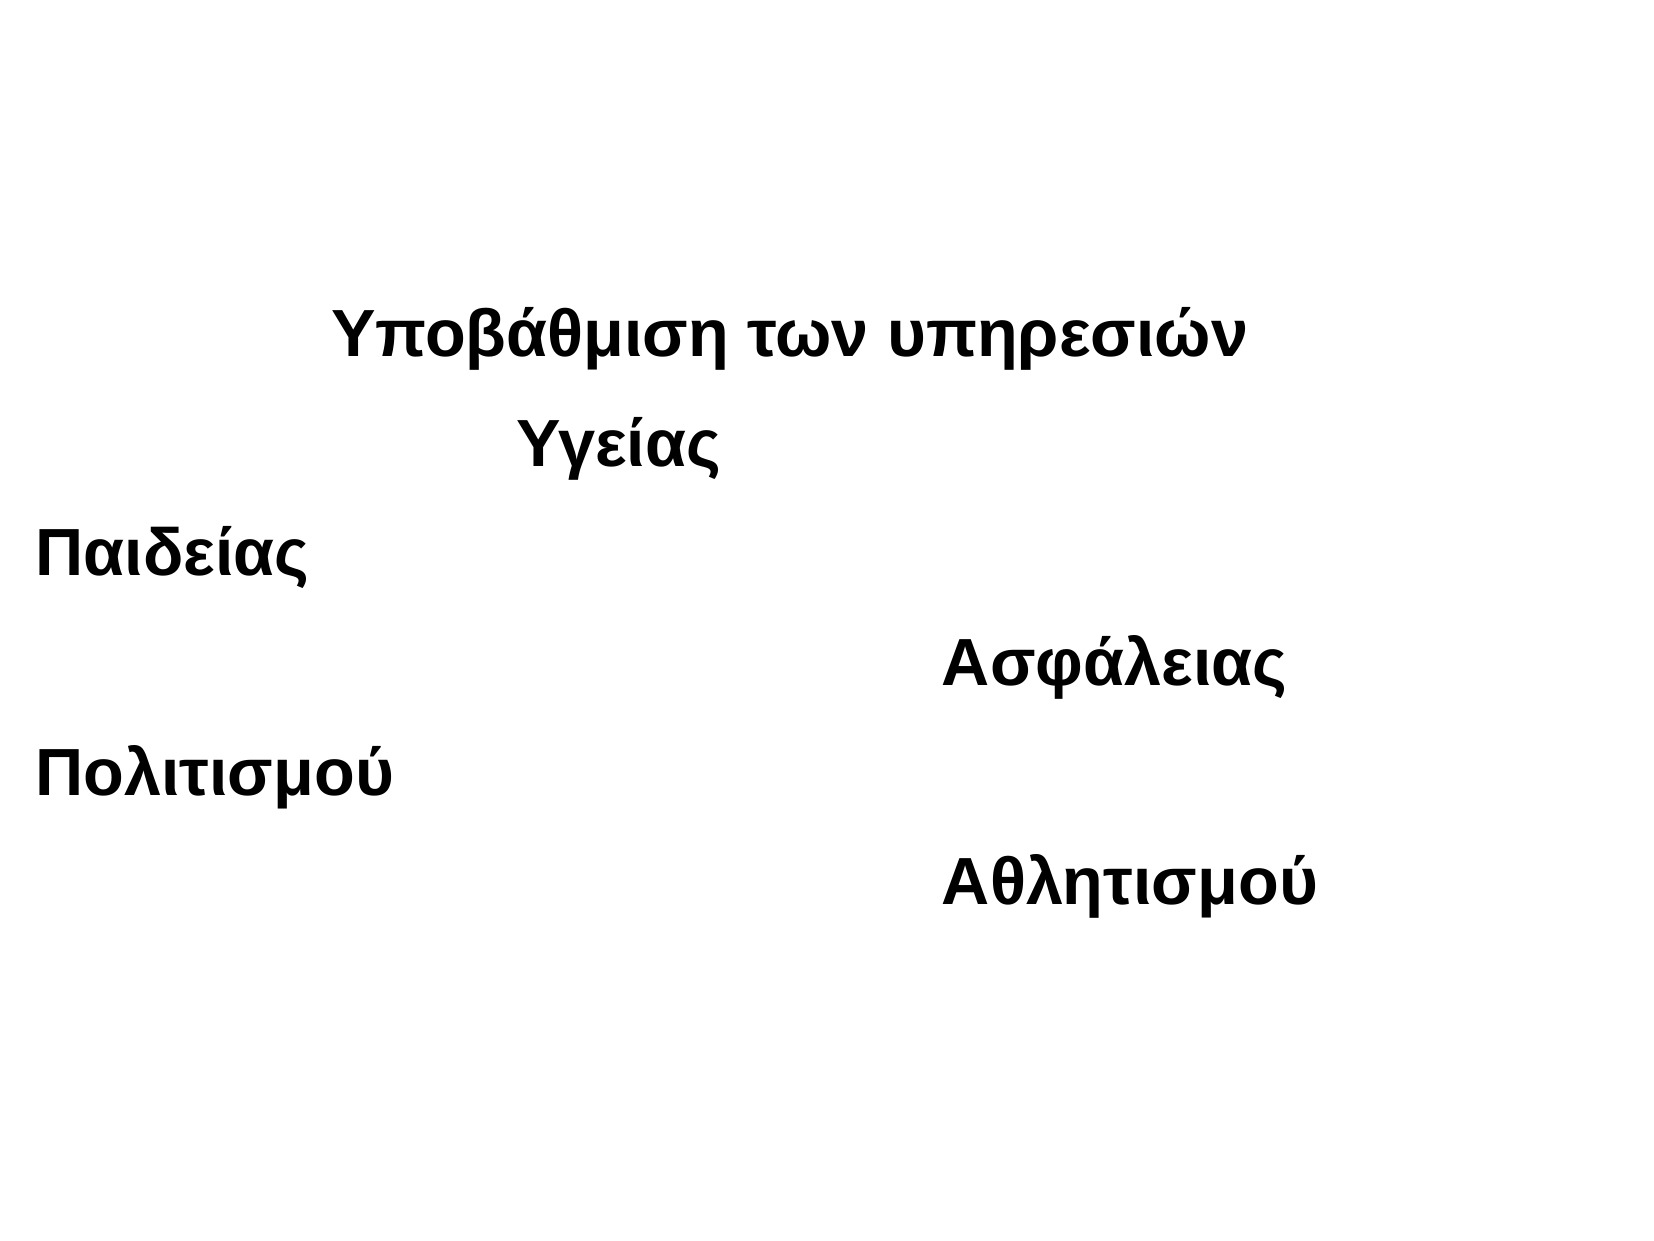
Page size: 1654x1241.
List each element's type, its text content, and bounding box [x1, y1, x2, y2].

list Υποβάθμιση των υπηρεσιών Υγείας Παιδείας Ασφάλειας Πολιτισμού Αθλητισμού [0, 290, 1489, 1109]
